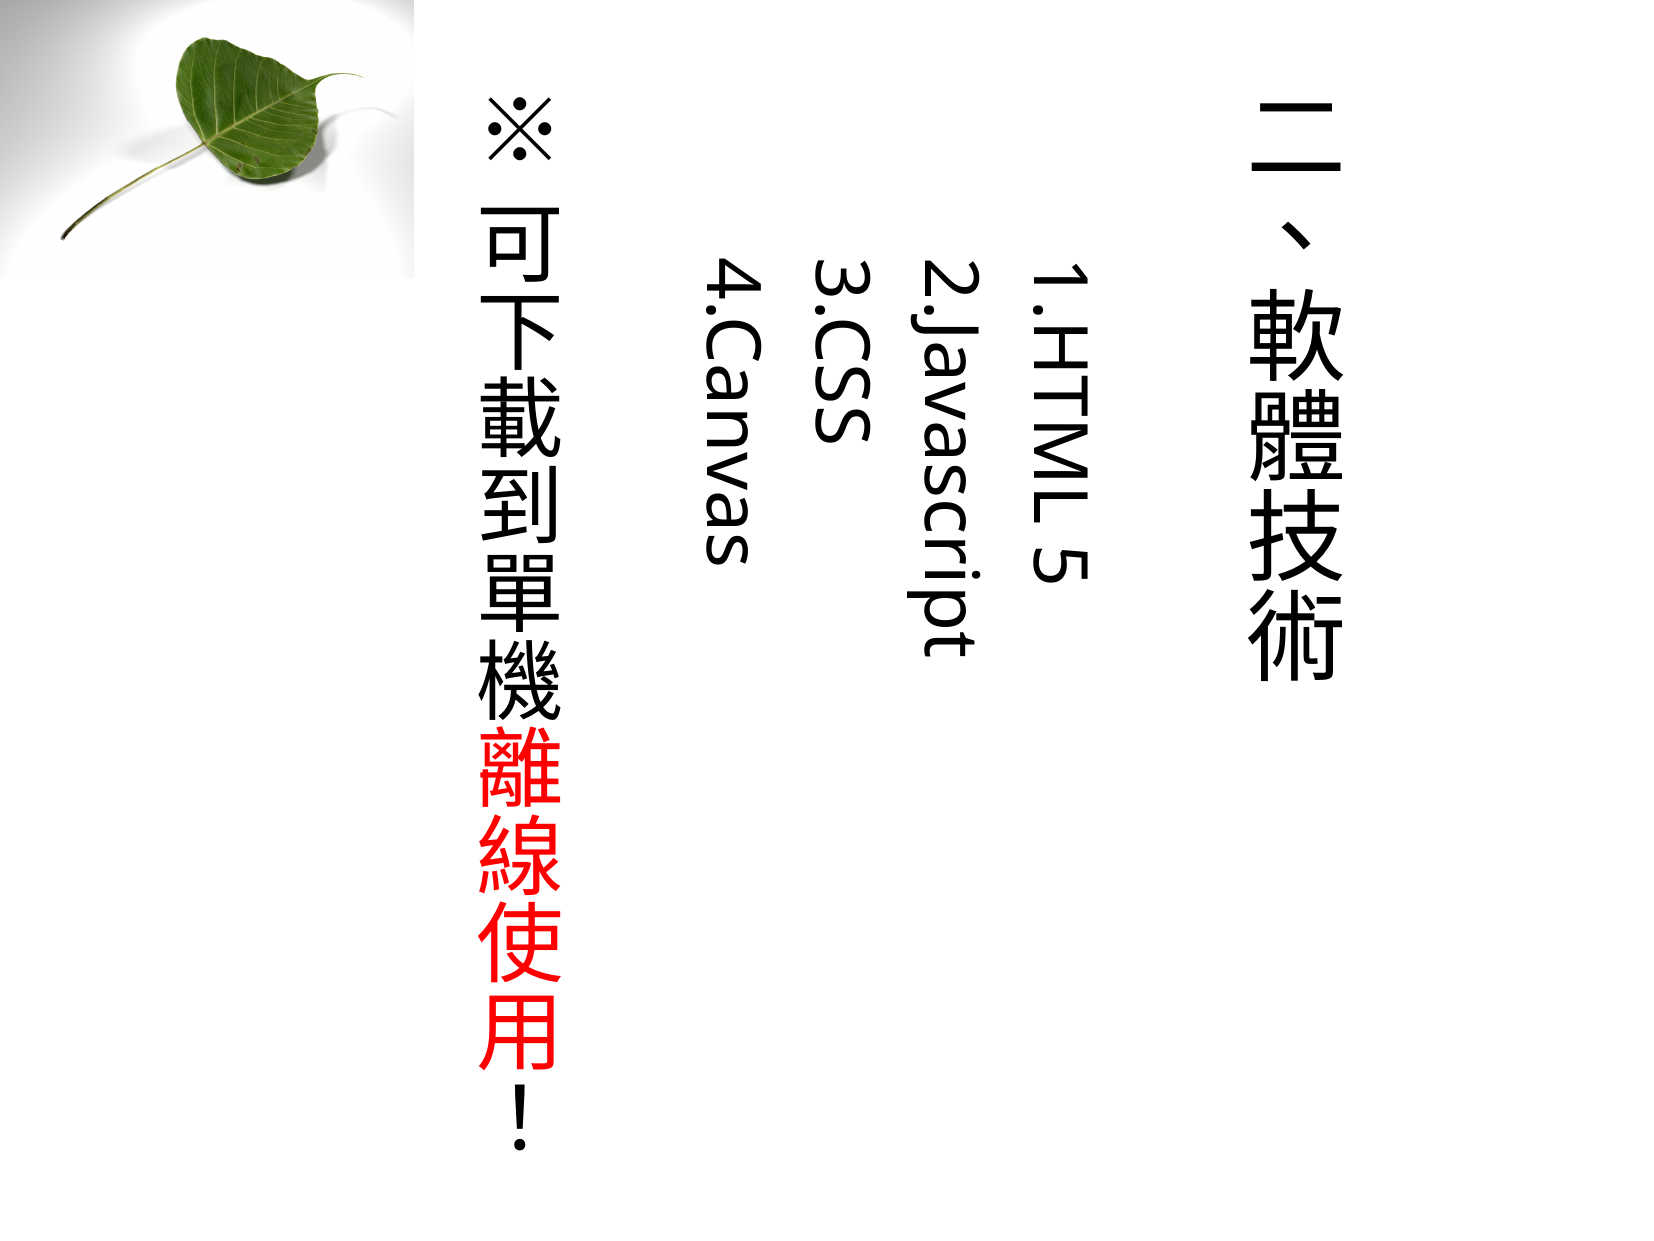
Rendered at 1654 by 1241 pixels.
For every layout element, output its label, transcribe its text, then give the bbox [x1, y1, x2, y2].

text_box 二、軟體技術 1.HTML 5 2.Javascript 3.CSS 4.Canvas ※可下載到單機離線使用！ [414, 70, 1376, 1182]
picture [0, 0, 414, 278]
